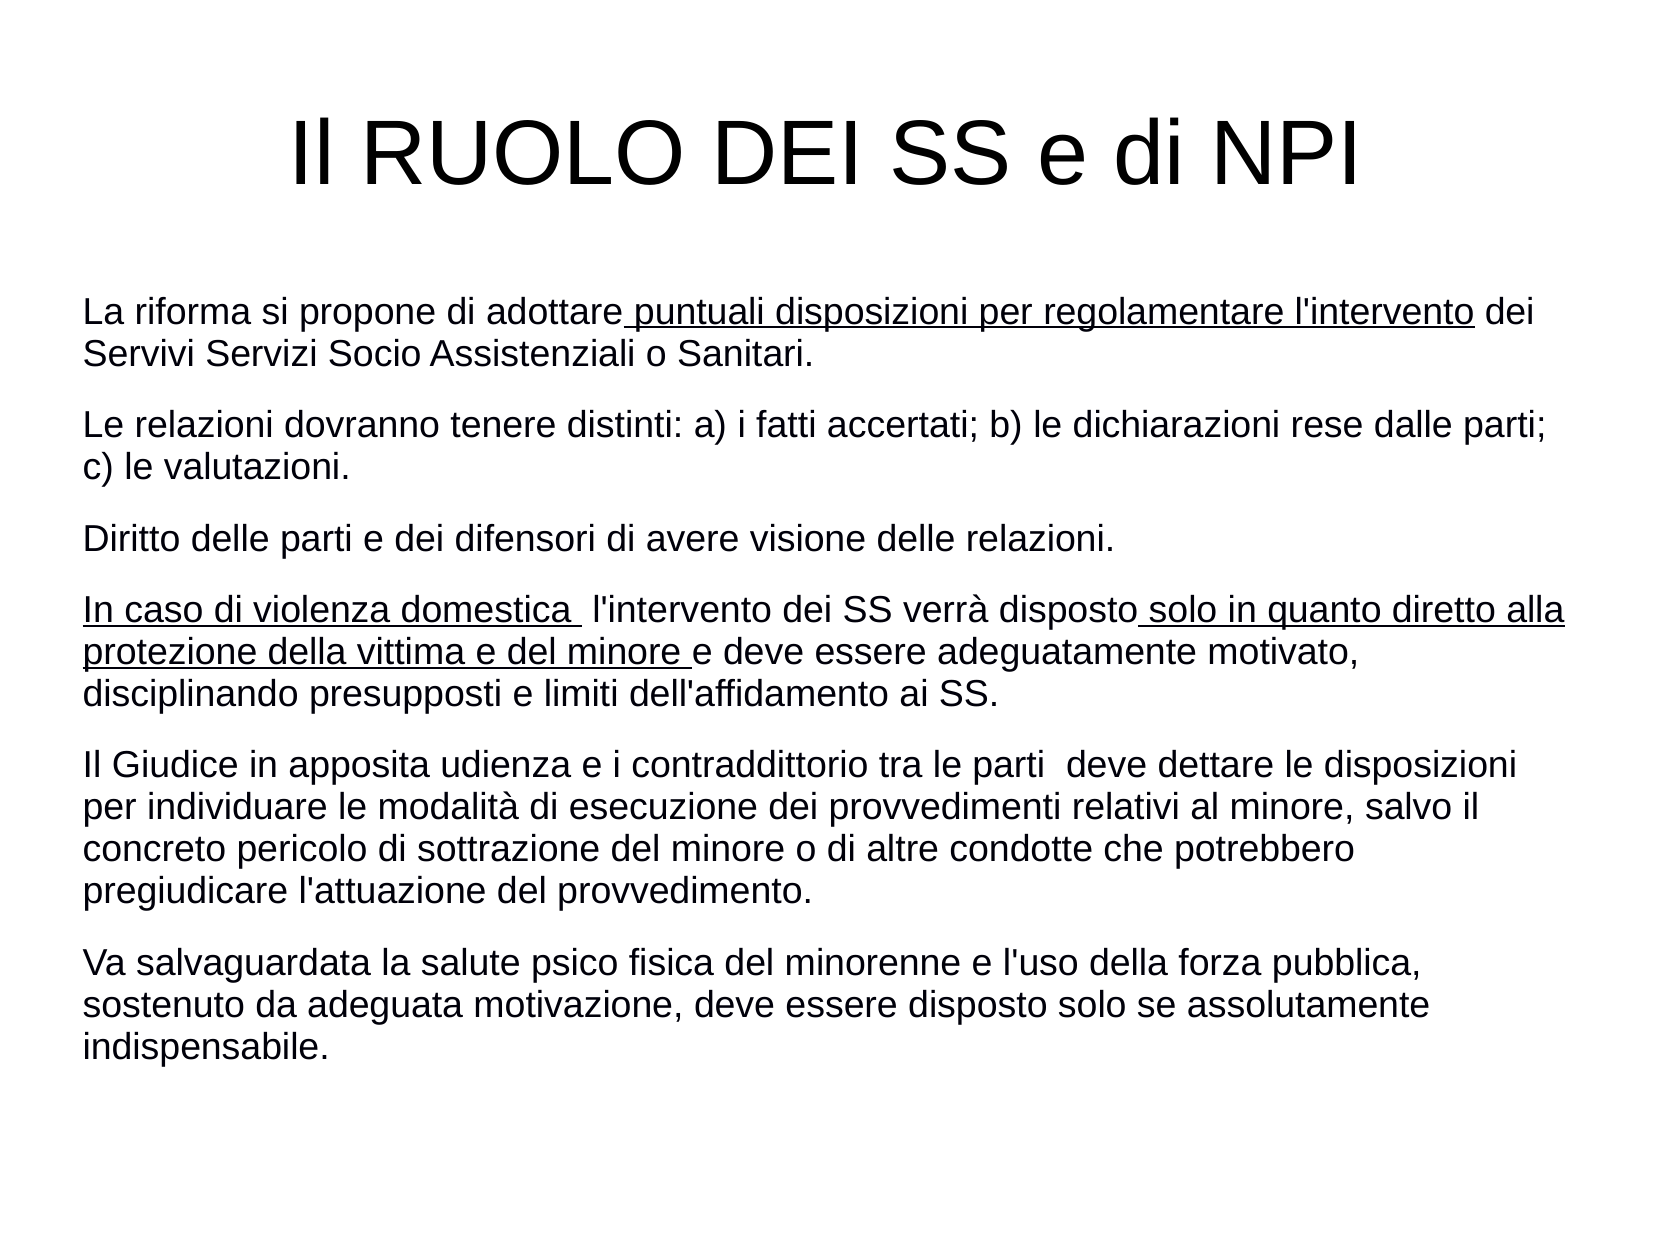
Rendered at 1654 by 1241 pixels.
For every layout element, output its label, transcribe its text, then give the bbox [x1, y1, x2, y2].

list La riforma si propone di adottare puntuali disposizioni per regolamentare l'intervento dei Servivi Servizi Socio Assistenziali o Sanitari. Le relazioni dovranno tenere distinti: a) i fatti accertati; b) le dichiarazioni rese dalle parti; c) le valutazioni. Diritto delle parti e dei difensori di avere visione delle relazioni. In caso di violenza domestica l'intervento dei SS verrà disposto solo in quanto diretto alla protezione della vittima e del minore e deve essere adeguatamente motivato, disciplinando presupposti e limiti dell'affidamento ai SS. Il Giudice in apposita udienza e i contraddittorio tra le parti deve dettare le disposizioni per individuare le modalità di esecuzione dei provvedimenti relativi al minore, salvo il concreto pericolo di sottrazione del minore o di altre condotte che potrebbero pregiudicare l'attuazione del provvedimento. Va salvaguardata la salute psico fisica del minorenne e l'uso della forza pubblica, sostenuto da adeguata motivazione, deve essere disposto solo se assolutamente indispensabile. [82, 290, 1571, 1109]
title Il RUOLO DEI SS e di NPI [82, 49, 1571, 257]
